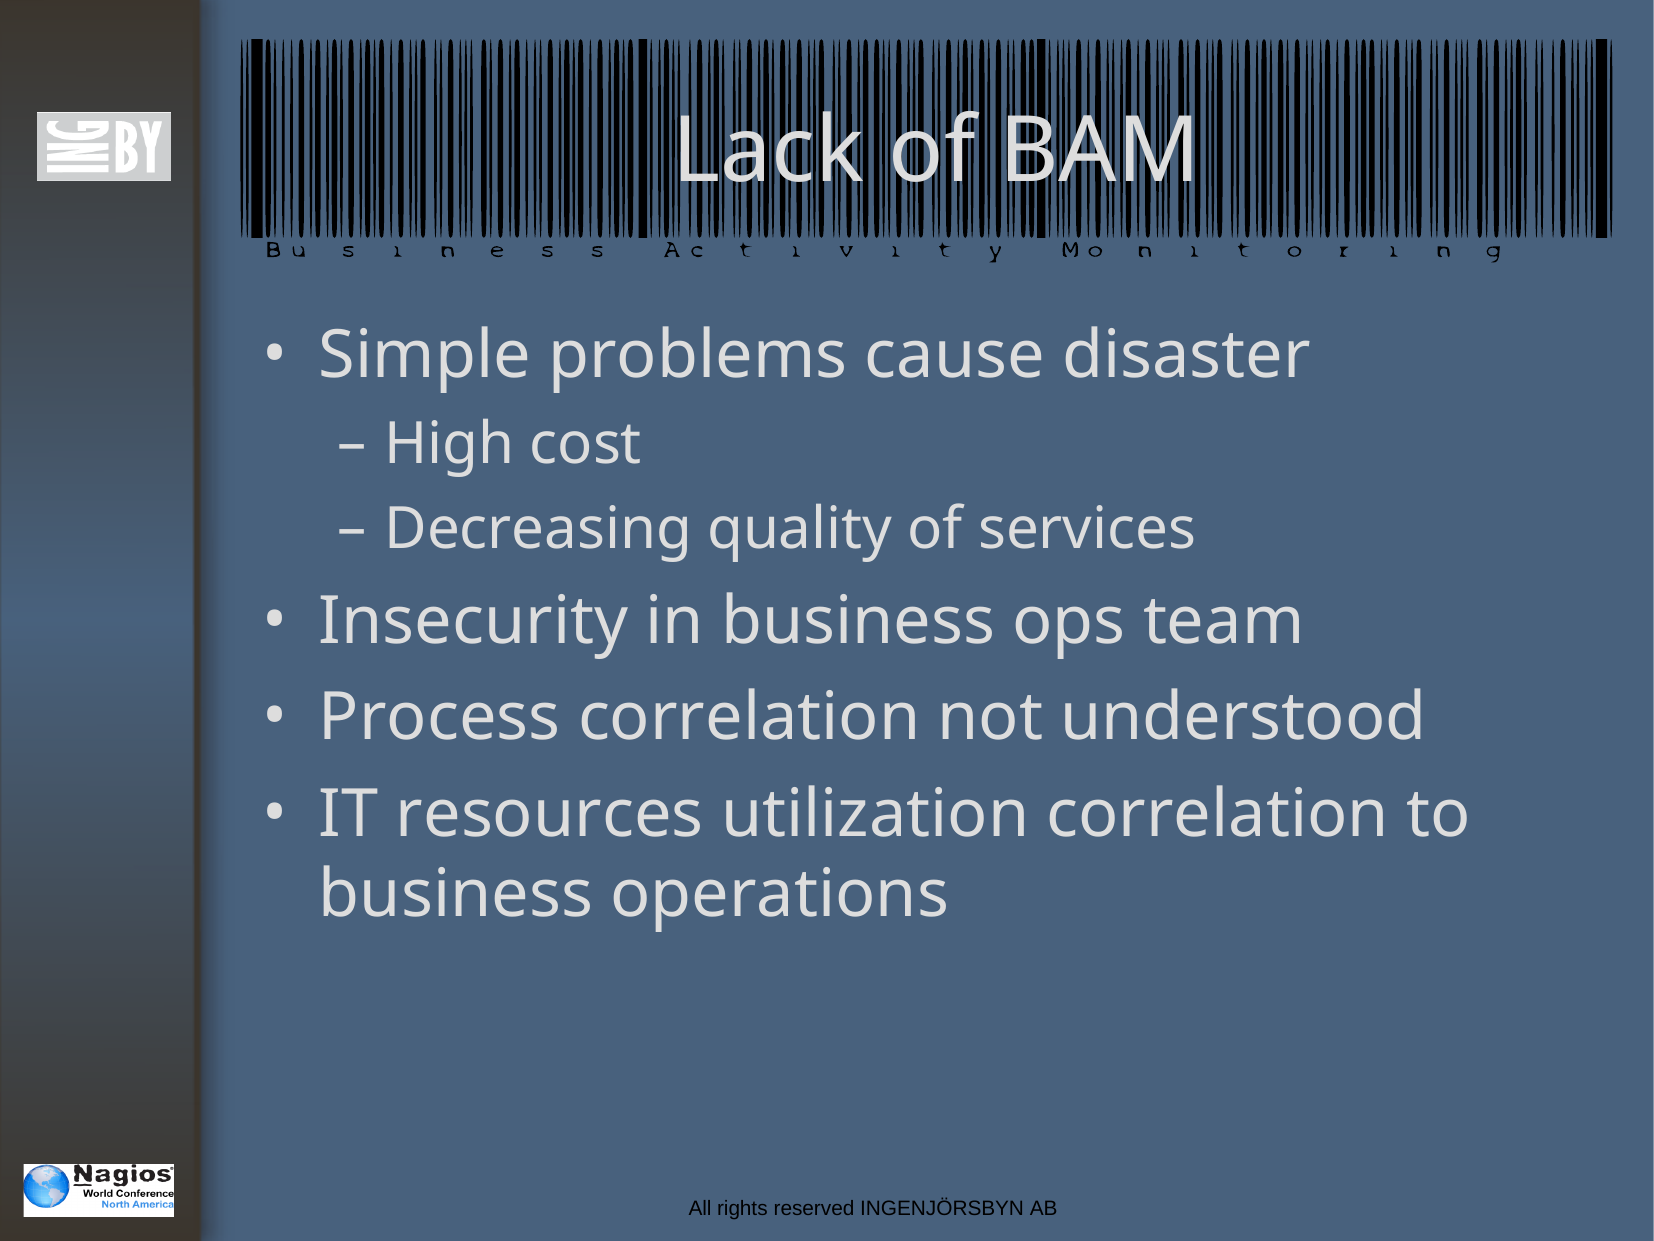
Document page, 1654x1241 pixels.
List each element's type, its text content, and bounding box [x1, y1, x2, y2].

list Simple problems cause disaster High cost Decreasing quality of services Insecurity in business ops team Process correlation not understood IT resources utilization correlation to business operations [247, 303, 1613, 1103]
picture [0, 0, 1654, 1241]
title Lack of BAM [261, 7, 1613, 283]
